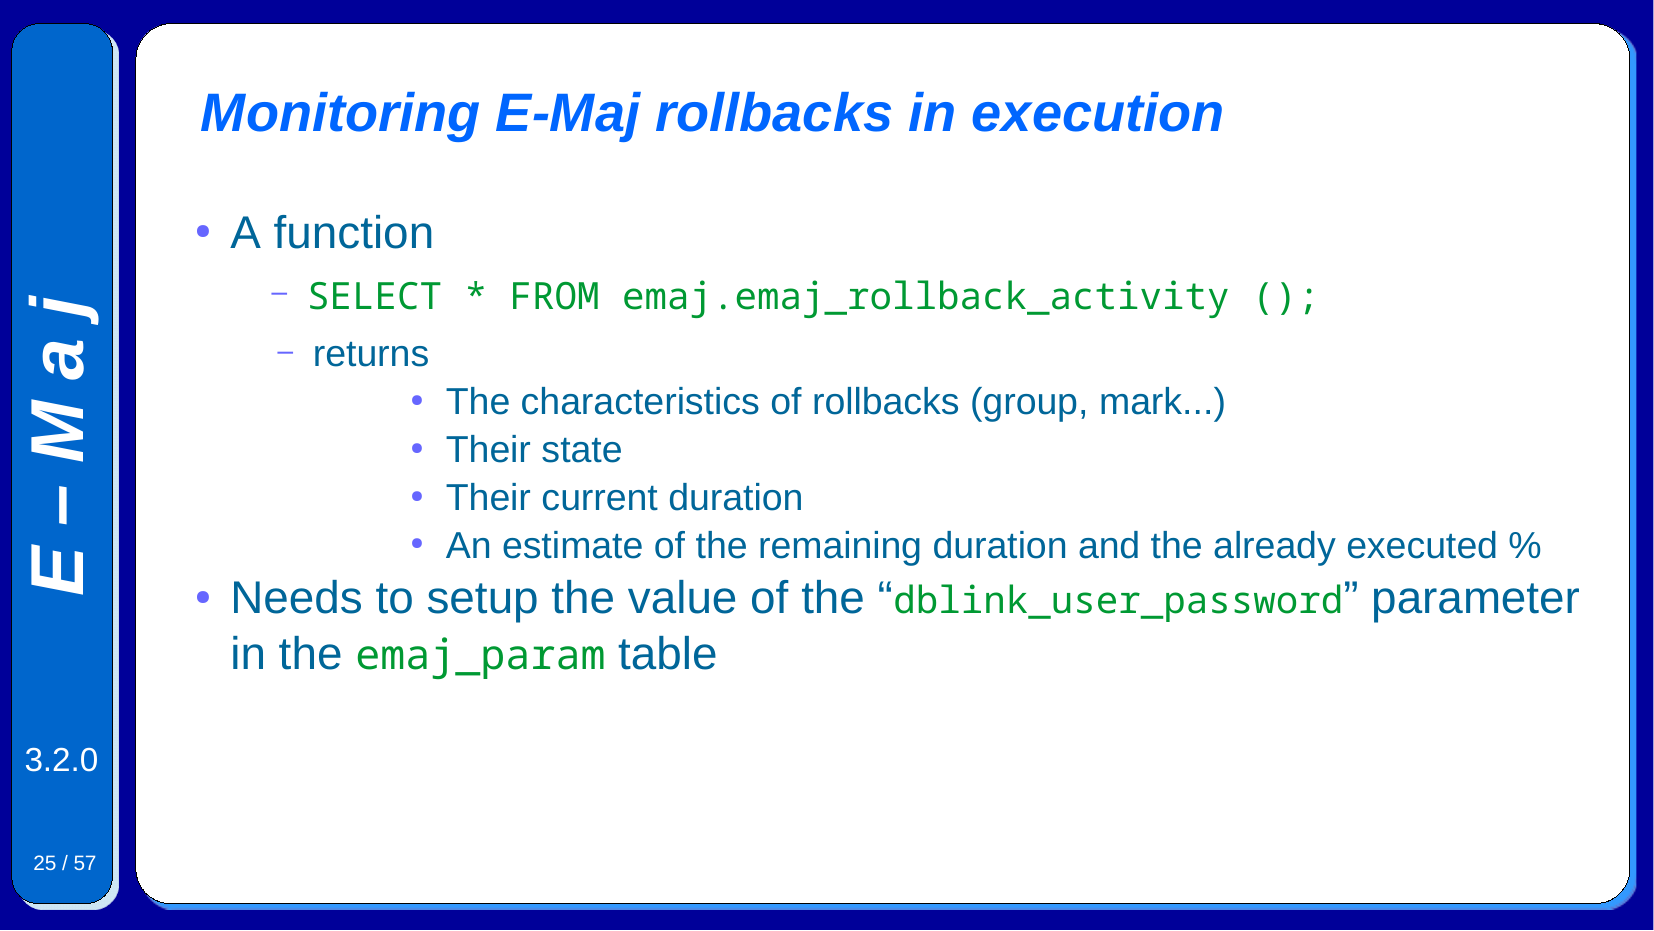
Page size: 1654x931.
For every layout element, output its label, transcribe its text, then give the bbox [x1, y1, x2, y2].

list A function SELECT * FROM emaj.emaj_rollback_activity (); returns The characteristics of rollbacks (group, mark...) Their state Their current duration An estimate of the remaining duration and the already executed % Needs to setup the value of the “dblink_user_password” parameter in the emaj_param table [177, 206, 1587, 827]
title Monitoring E-Maj rollbacks in execution [200, 34, 1575, 191]
